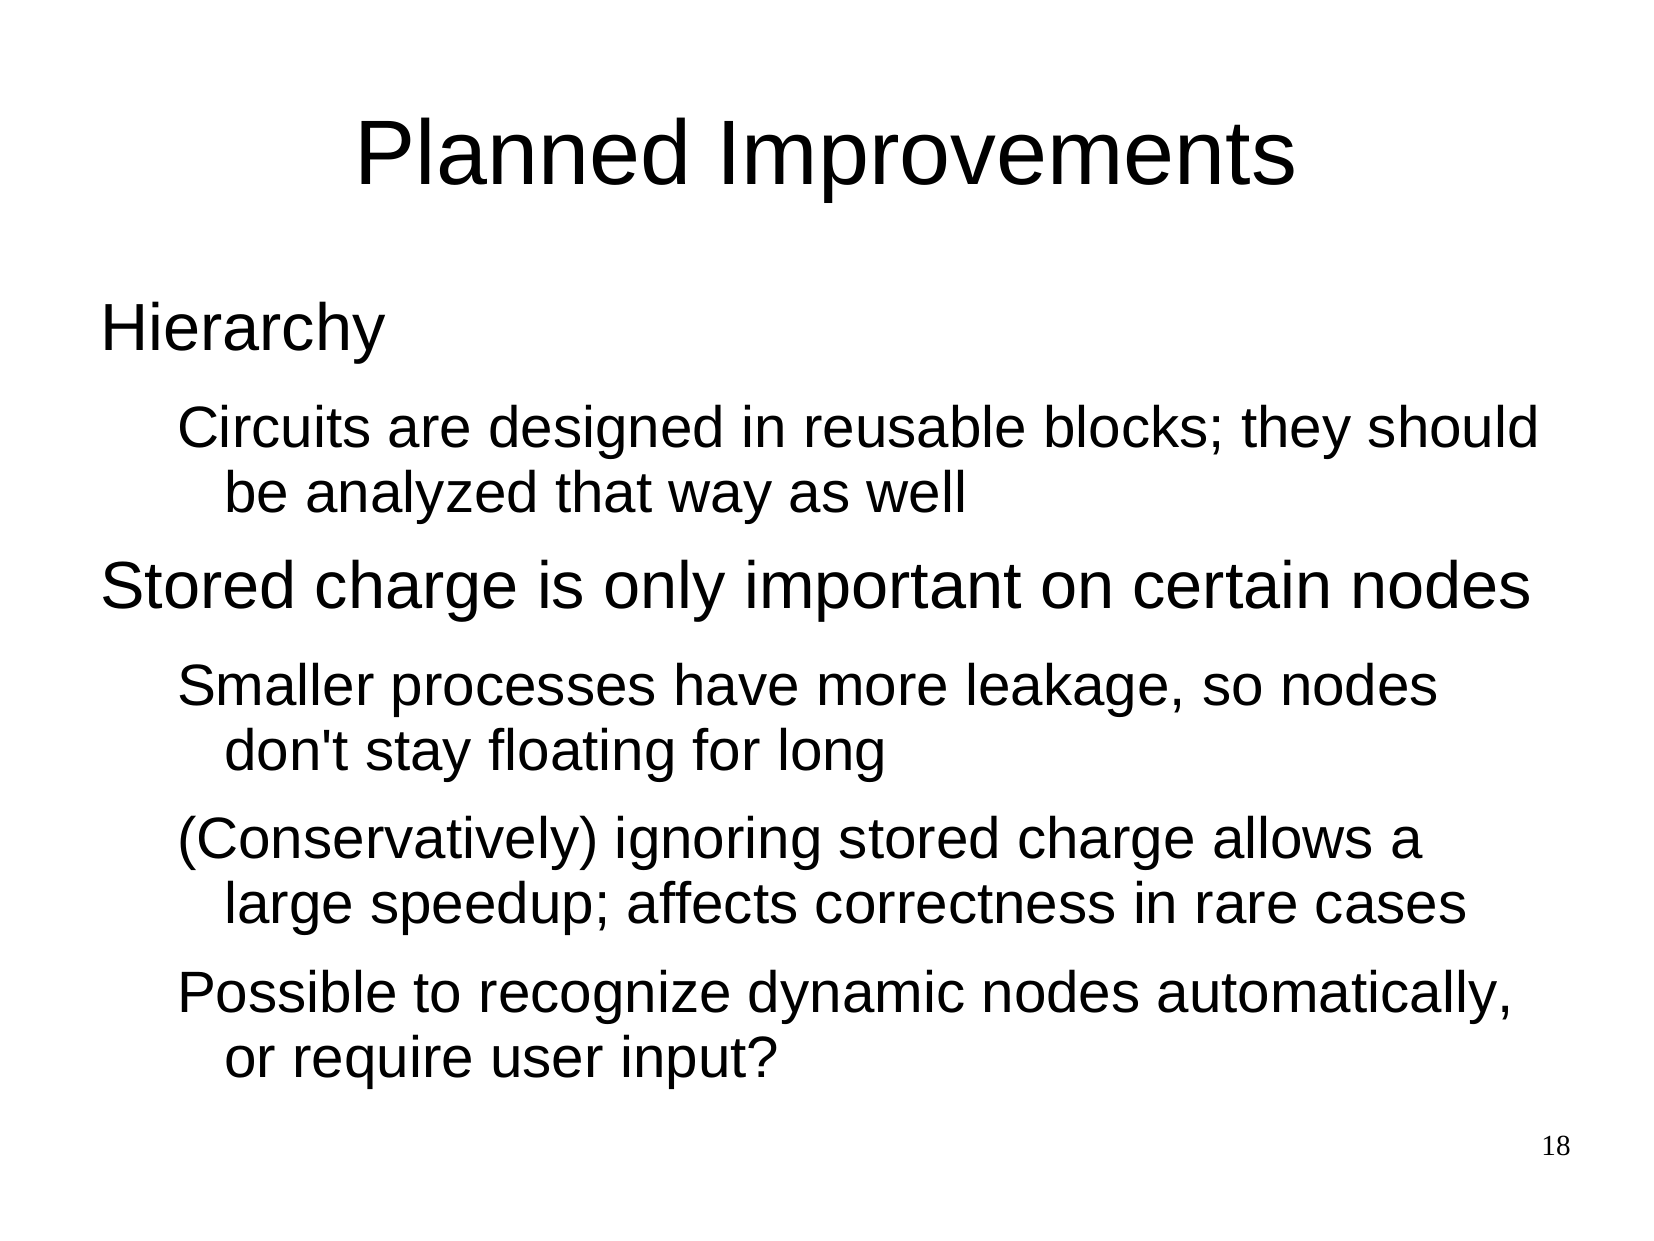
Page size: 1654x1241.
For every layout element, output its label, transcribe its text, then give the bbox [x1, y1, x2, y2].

list Hierarchy Circuits are designed in reusable blocks; they should be analyzed that way as well Stored charge is only important on certain nodes Smaller processes have more leakage, so nodes don't stay floating for long (Conservatively) ignoring stored charge allows a large speedup; affects correctness in rare cases Possible to recognize dynamic nodes automatically, or require user input? [82, 290, 1571, 1165]
title Planned Improvements [82, 56, 1571, 250]
